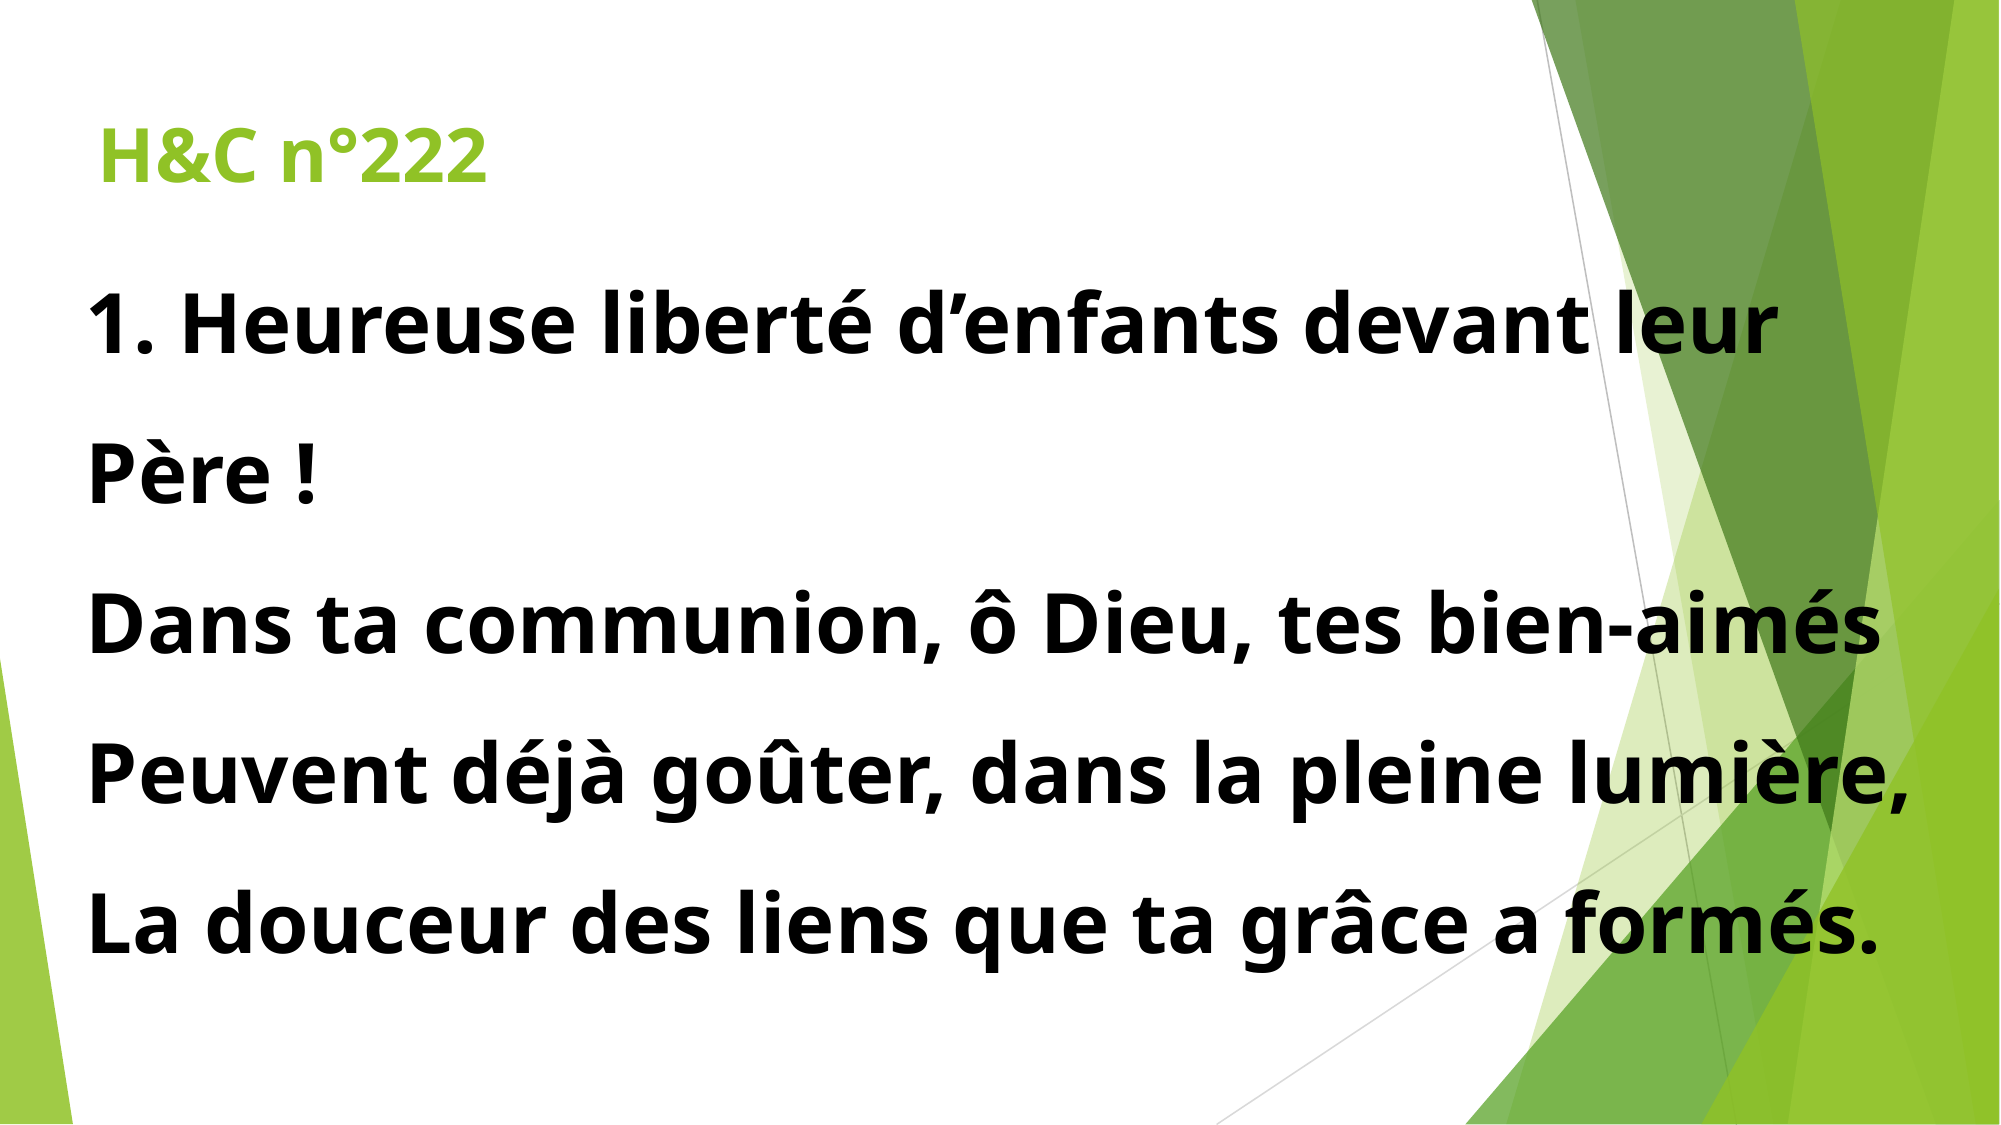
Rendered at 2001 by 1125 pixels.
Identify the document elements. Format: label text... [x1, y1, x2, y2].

text_box H&C n°222 [82, 99, 1522, 212]
text_box 1. Heureuse liberté d’enfants devant leur Père ! Dans ta communion, ô Dieu, tes bien-aimés Peuvent déjà goûter, dans la pleine lumière, La douceur des liens que ta grâce a formés. [70, 212, 2001, 1074]
